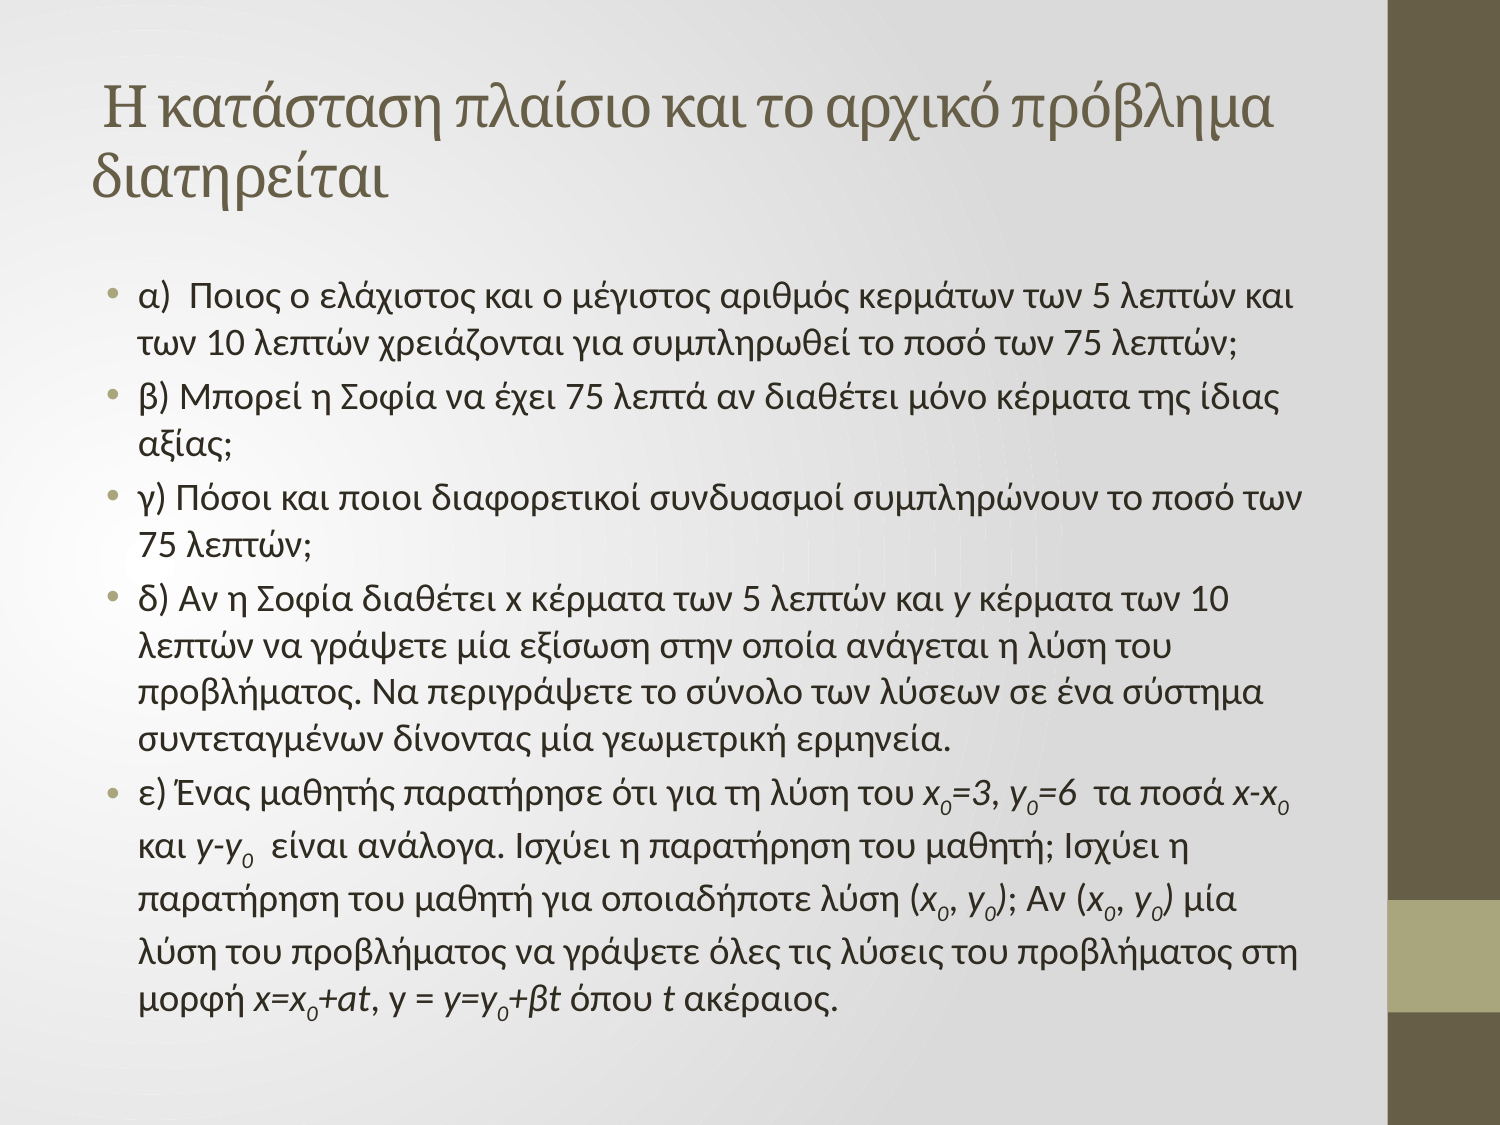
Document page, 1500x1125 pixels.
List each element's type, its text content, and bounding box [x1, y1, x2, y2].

title Η κατάσταση πλαίσιο και το αρχικό πρόβλημα διατηρείται [75, 45, 1325, 233]
list α) Ποιος ο ελάχιστος και ο μέγιστος αριθμός κερμάτων των 5 λεπτών και των 10 λεπτών χρειάζονται για συμπληρωθεί το ποσό των 75 λεπτών; β) Μπορεί η Σοφία να έχει 75 λεπτά αν διαθέτει μόνο κέρματα της ίδιας αξίας; γ) Πόσοι και ποιοι διαφορετικοί συνδυασμοί συμπληρώνουν το ποσό των 75 λεπτών; δ) Αν η Σοφία διαθέτει x κέρματα των 5 λεπτών και y κέρματα των 10 λεπτών να γράψετε μία εξίσωση στην οποία ανάγεται η λύση του προβλήματος. Να περιγράψετε το σύνολο των λύσεων σε ένα σύστημα συντεταγμένων δίνοντας μία γεωμετρική ερμηνεία. ε) Ένας μαθητής παρατήρησε ότι για τη λύση του x0=3, y0=6 τα ποσά x-x0 και y-y0 είναι ανάλογα. Ισχύει η παρατήρηση του μαθητή; Ισχύει η παρατήρηση του μαθητή για οποιαδήποτε λύση (x0, y0); Αν (x0, y0) μία λύση του προβλήματος να γράψετε όλες τις λύσεις του προβλήματος στη μορφή x=x0+at, y = y=y0+βt όπου t ακέραιος. [75, 262, 1325, 1050]
